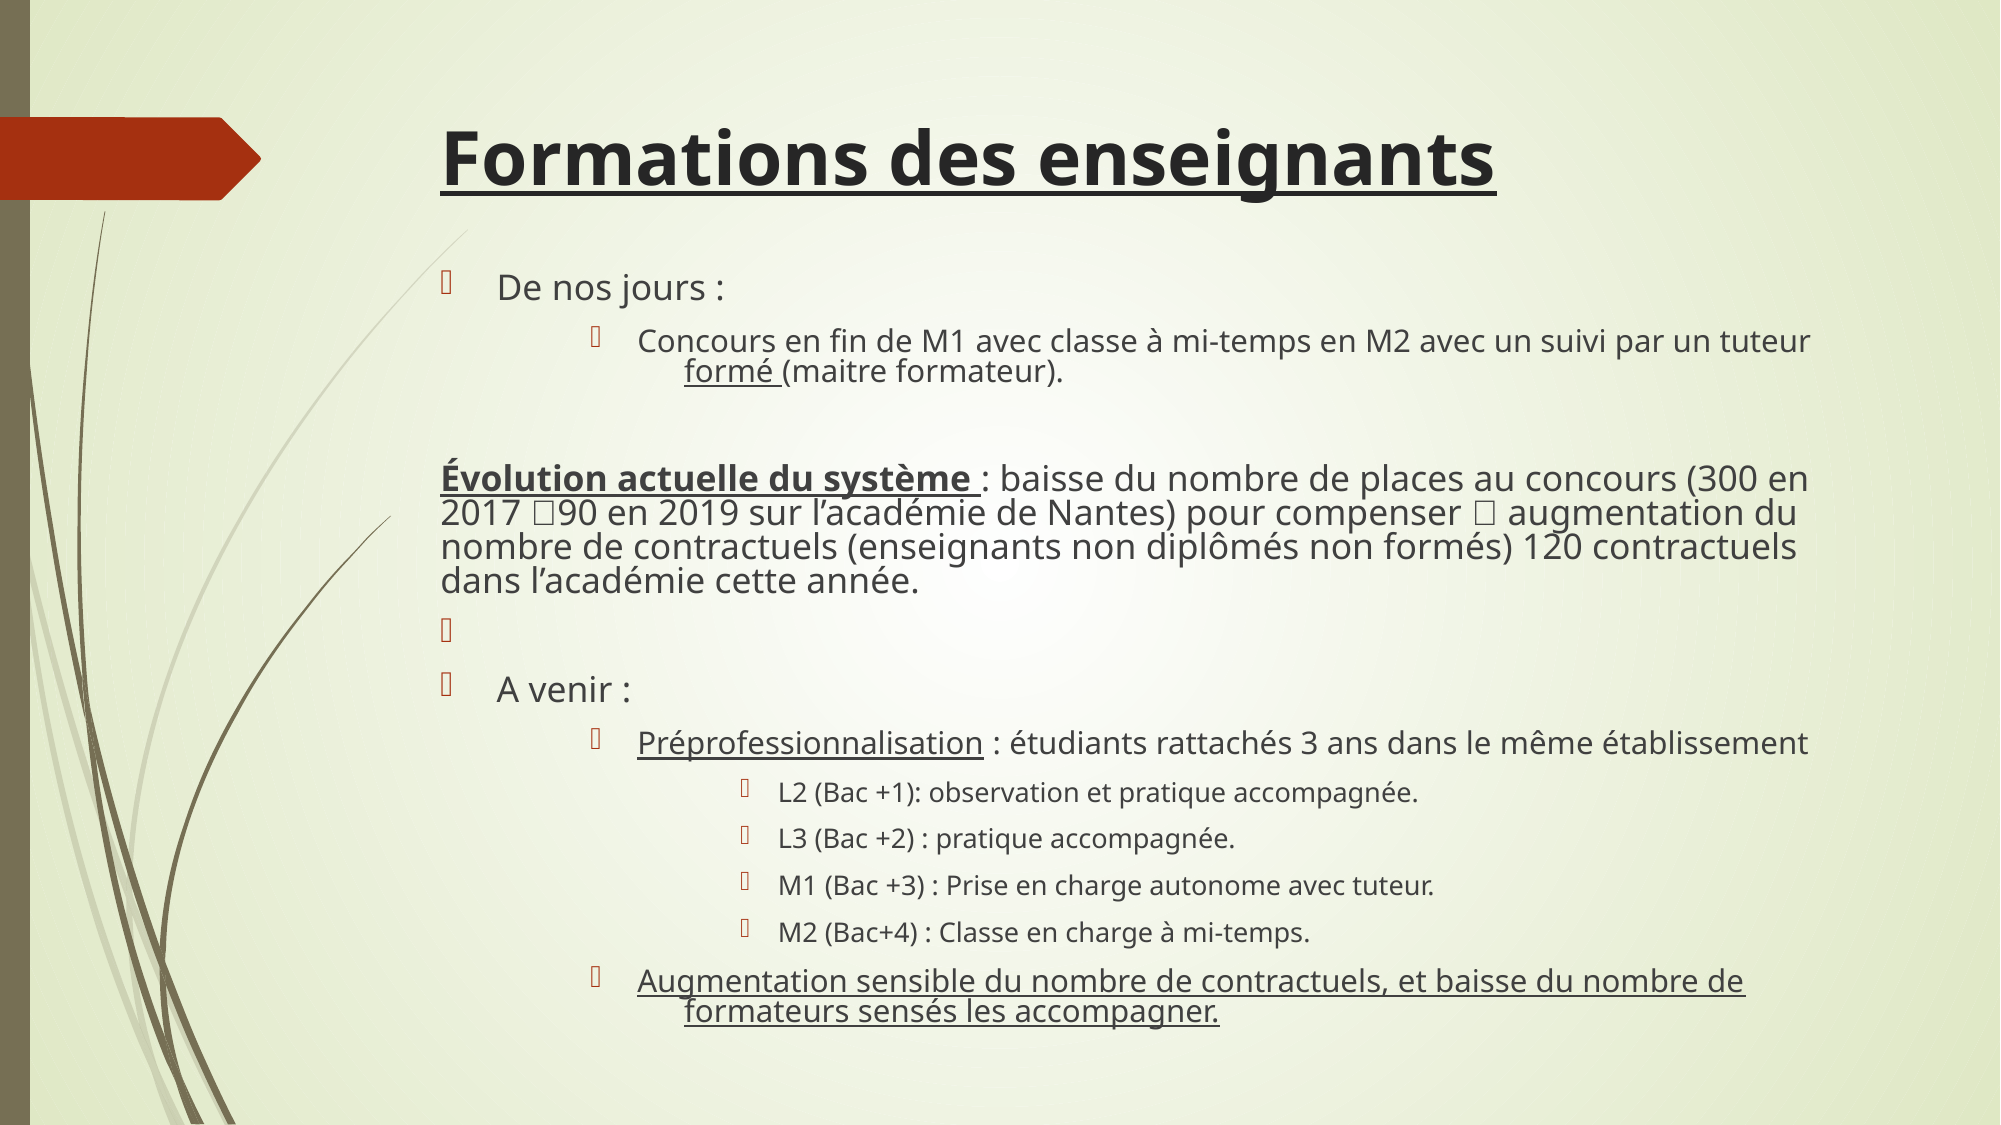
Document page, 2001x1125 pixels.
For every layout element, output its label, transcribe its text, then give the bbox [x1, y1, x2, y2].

title Formations des enseignants [425, 102, 1888, 266]
list De nos jours : Concours en fin de M1 avec classe à mi-temps en M2 avec un suivi par un tuteur formé (maitre formateur). Évolution actuelle du système : baisse du nombre de places au concours (300 en 2017 90 en 2019 sur l’académie de Nantes) pour compenser  augmentation du nombre de contractuels (enseignants non diplômés non formés) 120 contractuels dans l’académie cette année. A venir : Préprofessionnalisation : étudiants rattachés 3 ans dans le même établissement L2 (Bac +1): observation et pratique accompagnée. L3 (Bac +2) : pratique accompagnée. M1 (Bac +3) : Prise en charge autonome avec tuteur. M2 (Bac+4) : Classe en charge à mi-temps. Augmentation sensible du nombre de contractuels, et baisse du nombre de formateurs sensés les accompagner. [425, 266, 1888, 1092]
